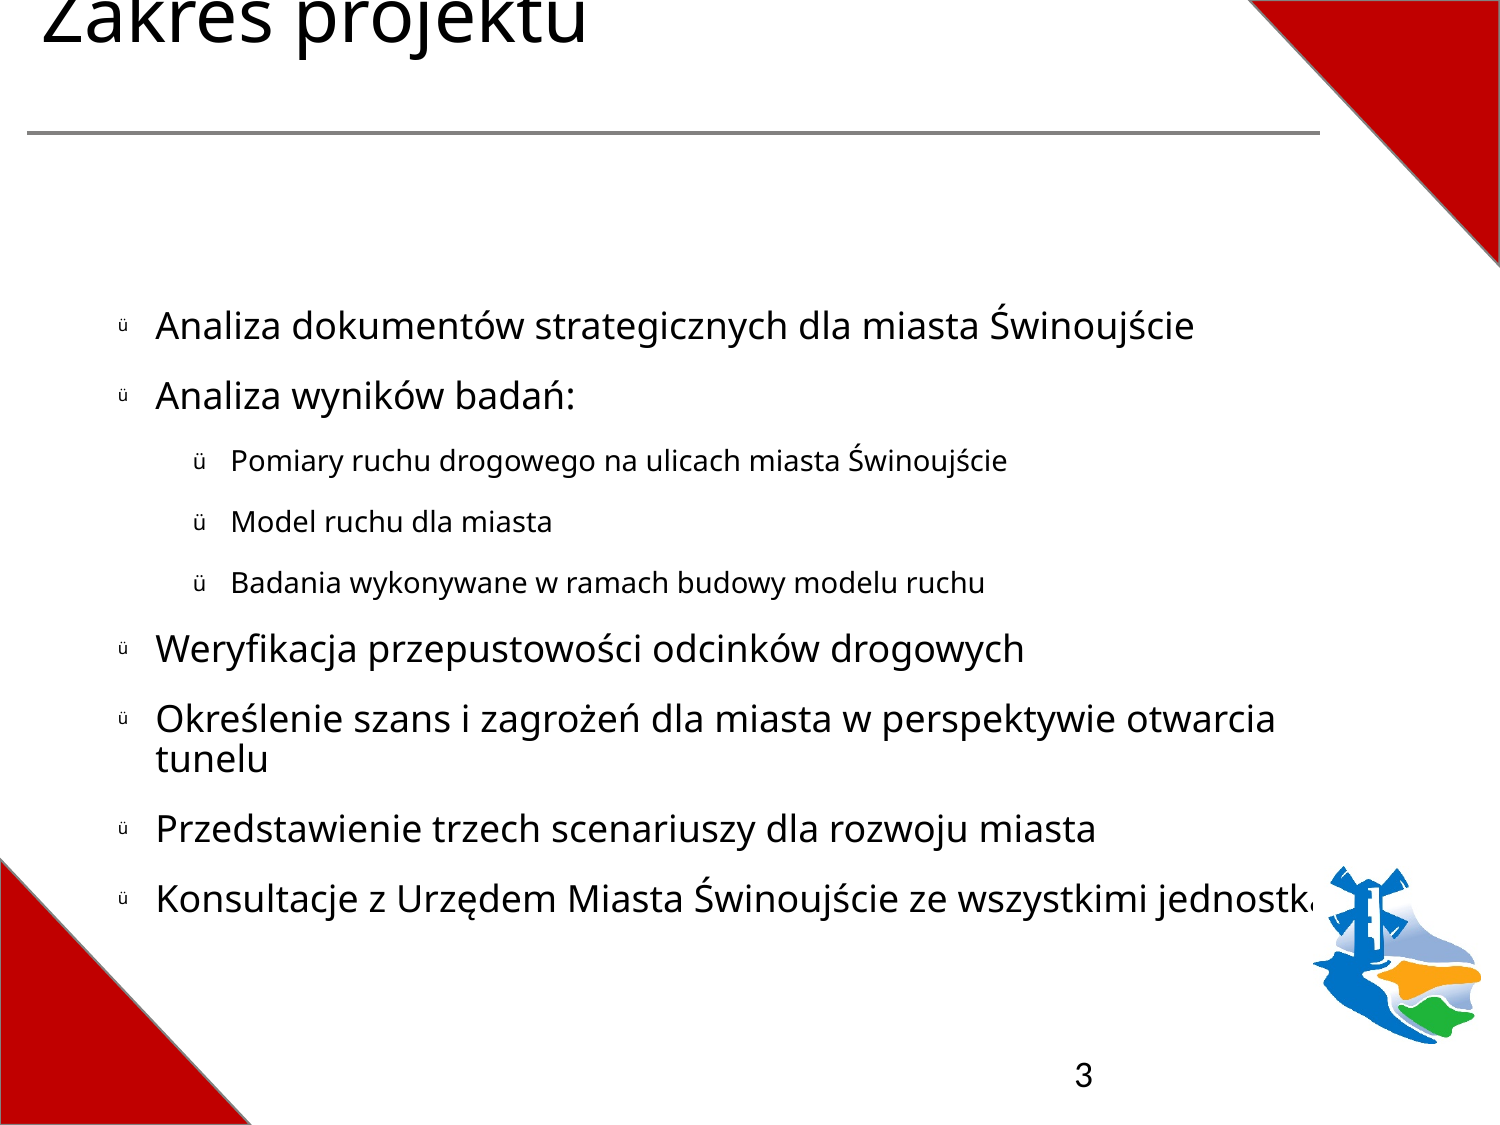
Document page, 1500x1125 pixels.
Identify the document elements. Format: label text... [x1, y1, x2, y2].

text_box [1249, 0, 1500, 266]
title Zakres projektu [26, 0, 1321, 188]
text_box [0, 859, 251, 1125]
picture [1313, 866, 1481, 1044]
slide_number 25 [1059, 1042, 1397, 1103]
list Analiza dokumentów strategicznych dla miasta Świnoujście Analiza wyników badań: Pomiary ruchu drogowego na ulicach miasta Świnoujście Model ruchu dla miasta Badania wykonywane w ramach budowy modelu ruchu Weryfikacja przepustowości odcinków drogowych Określenie szans i zagrożeń dla miasta w perspektywie otwarcia tunelu Przedstawienie trzech scenariuszy dla rozwoju miasta Konsultacje z Urzędem Miasta Świnoujście ze wszystkimi jednostkami [103, 299, 1397, 1014]
